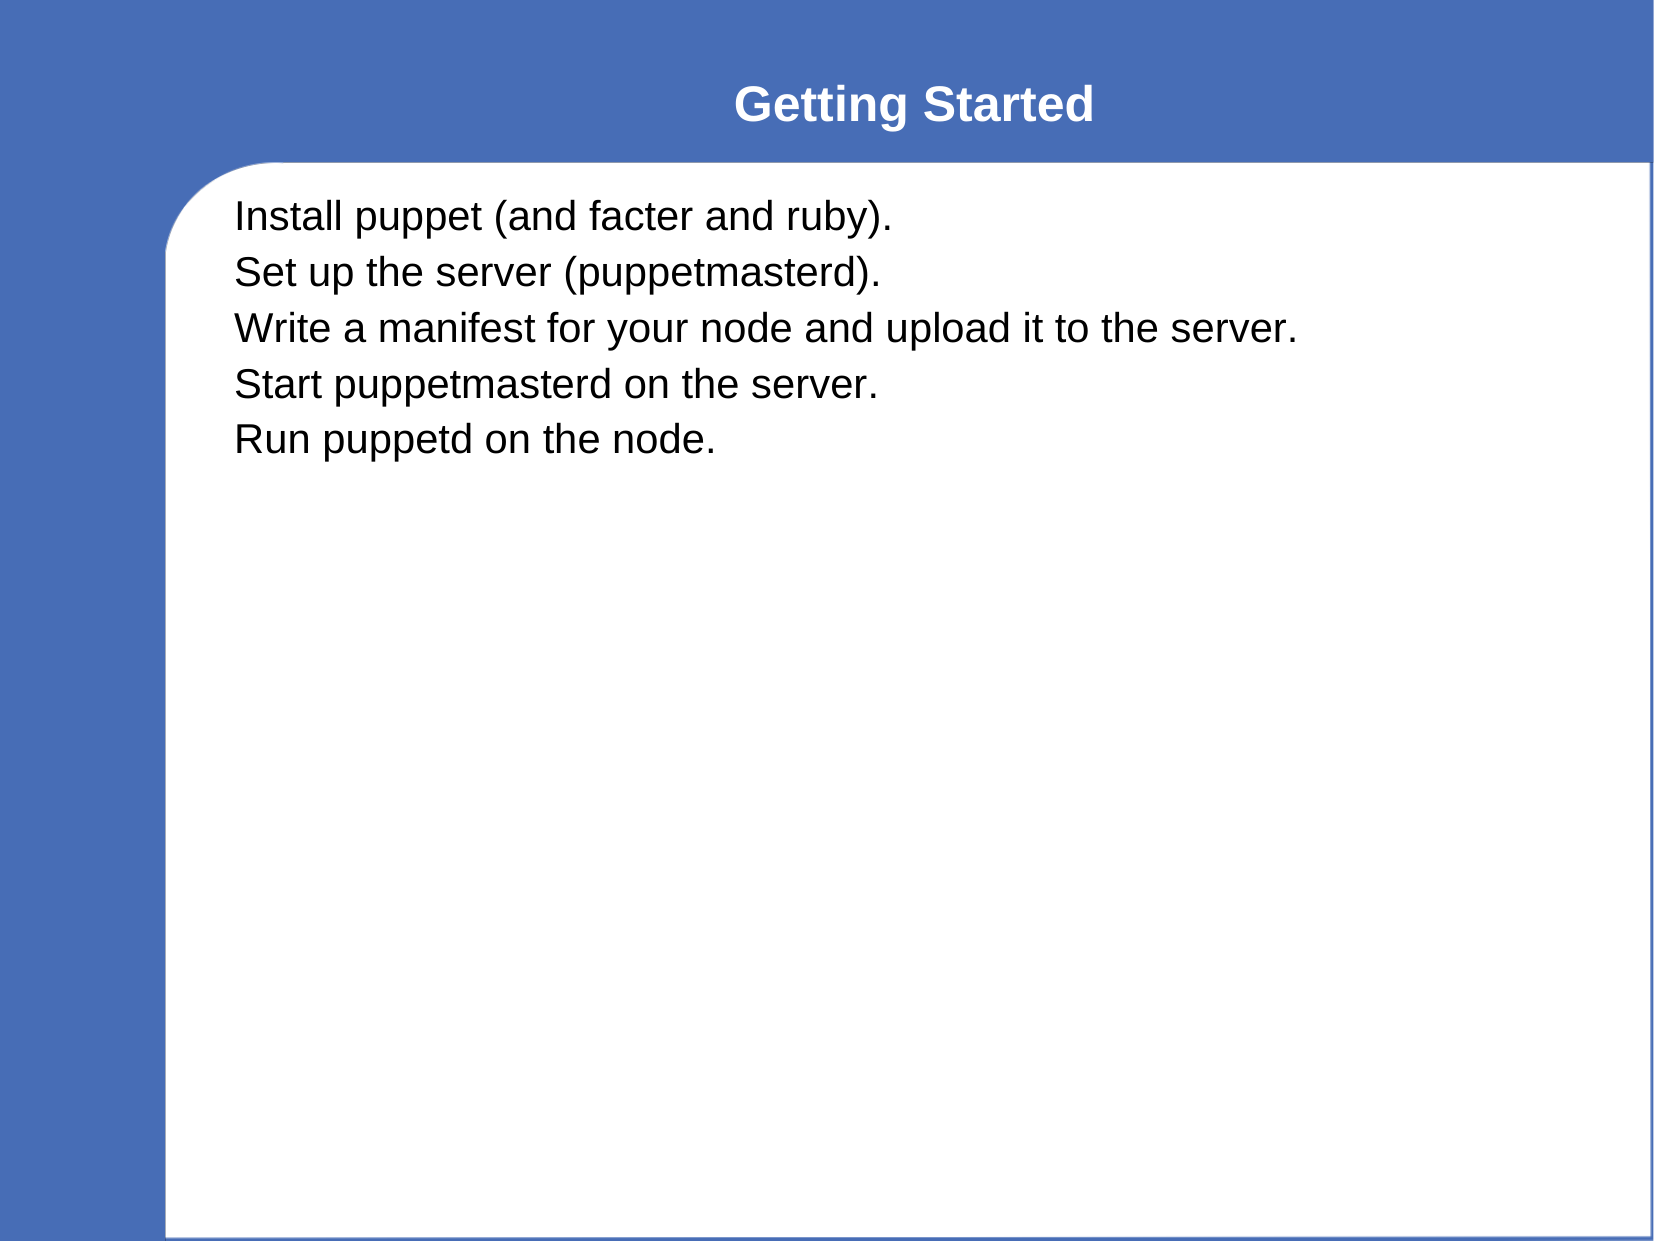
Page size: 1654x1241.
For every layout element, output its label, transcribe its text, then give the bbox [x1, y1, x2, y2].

title Getting Started [234, 27, 1595, 181]
picture [0, 0, 1654, 1241]
list Install puppet (and facter and ruby). Set up the server (puppetmasterd). Write a manifest for your node and upload it to the server. Start puppetmasterd on the server. Run puppetd on the node. [234, 192, 1596, 1020]
